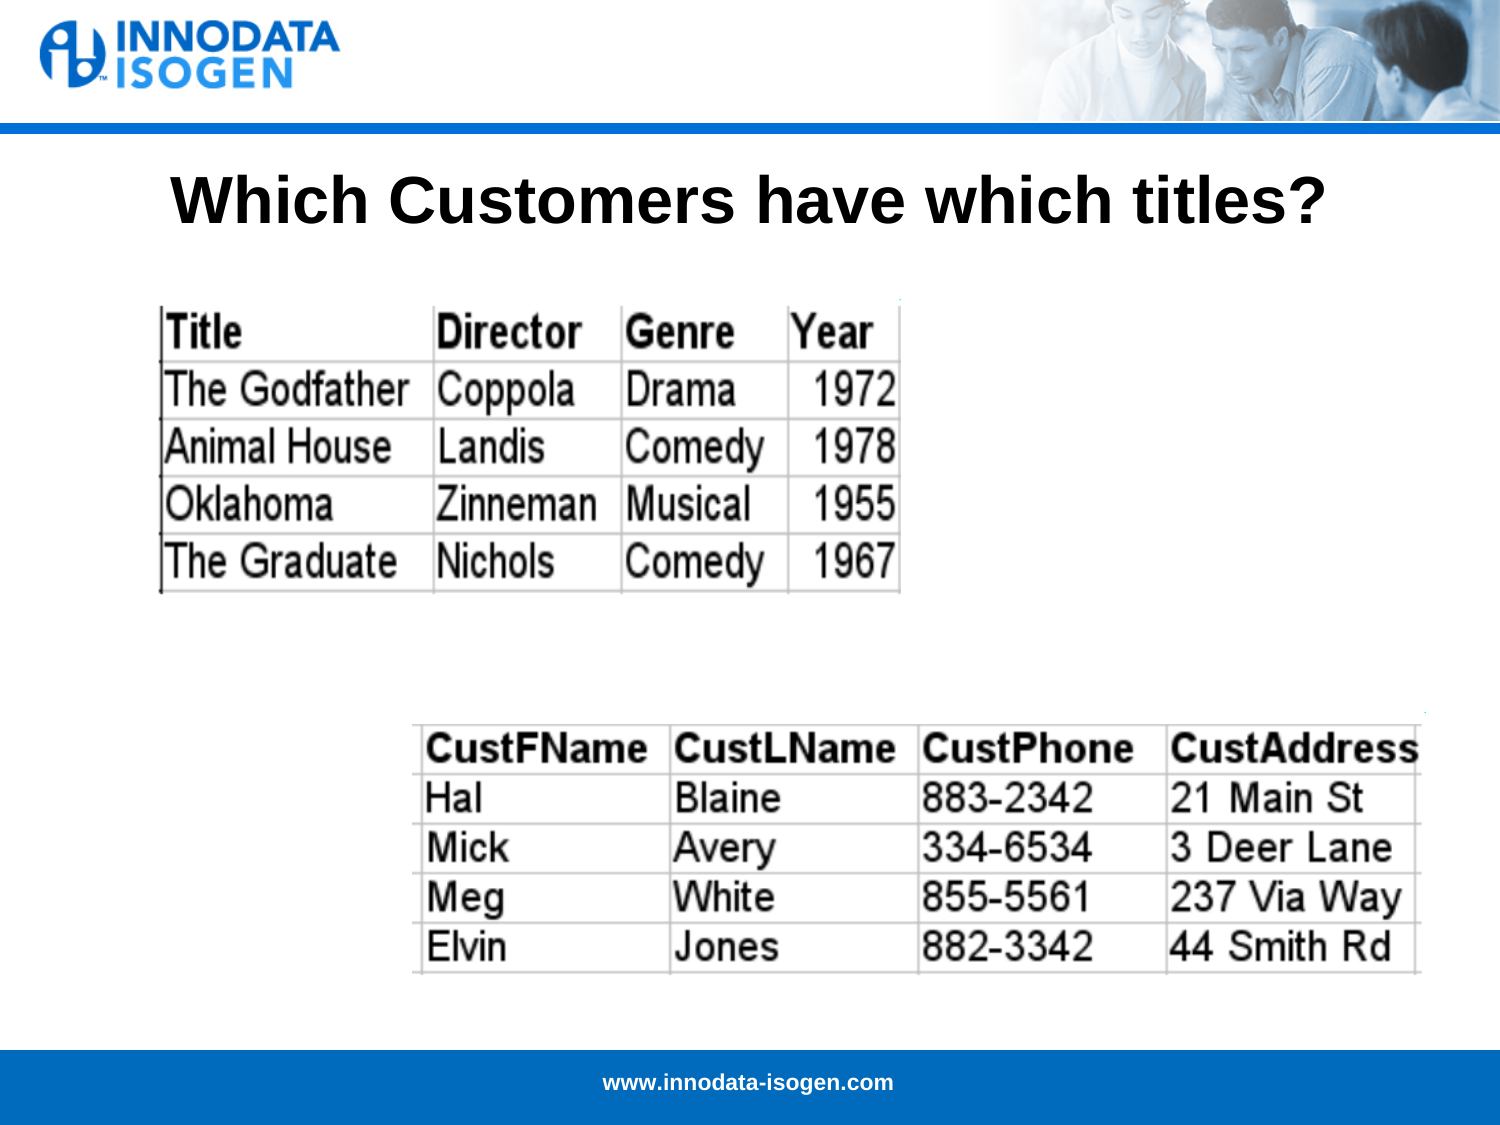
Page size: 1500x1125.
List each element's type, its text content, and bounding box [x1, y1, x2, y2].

picture [0, 0, 1500, 121]
picture [0, 123, 1500, 134]
title Which Customers have which titles? [62, 137, 1438, 263]
picture [150, 299, 901, 601]
picture [412, 712, 1426, 980]
